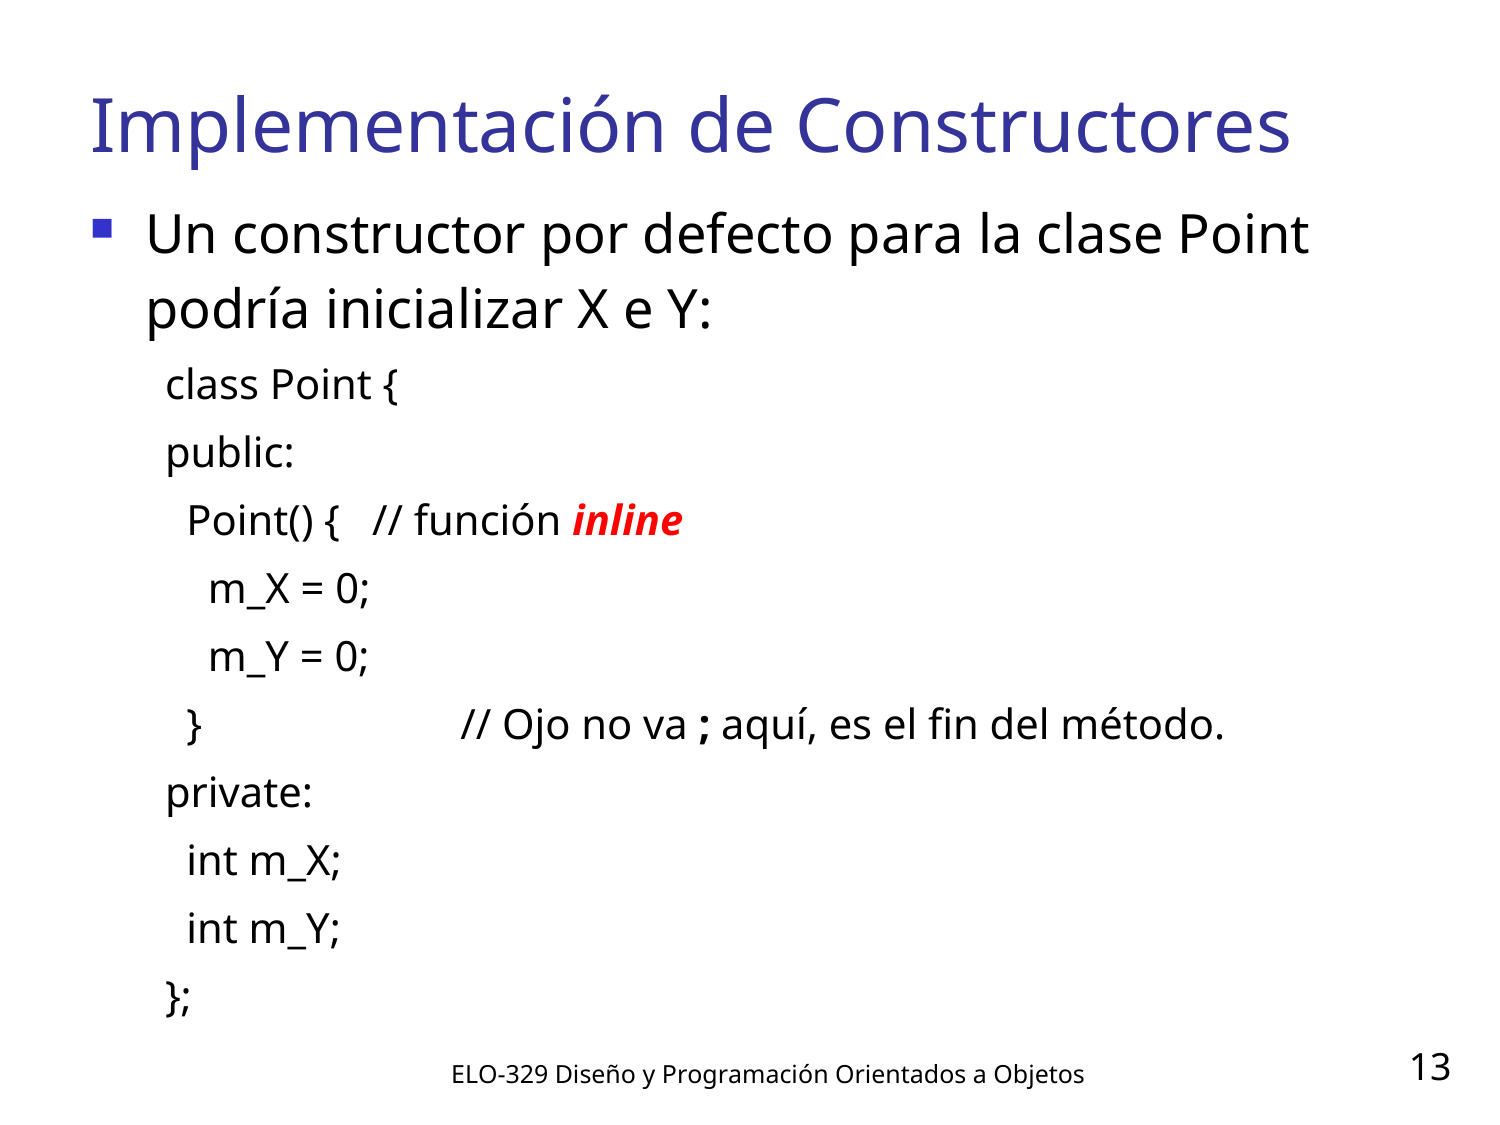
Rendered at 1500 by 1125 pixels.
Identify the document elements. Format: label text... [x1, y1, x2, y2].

title Implementación de Constructores [75, 4, 1500, 183]
list Un constructor por defecto para la clase Point podría inicializar X e Y: class Point { public: Point() { // función inline m_X = 0; m_Y = 0; } // Ojo no va ; aquí, es el fin del método. private: int m_X; int m_Y; }; [75, 187, 1462, 1008]
